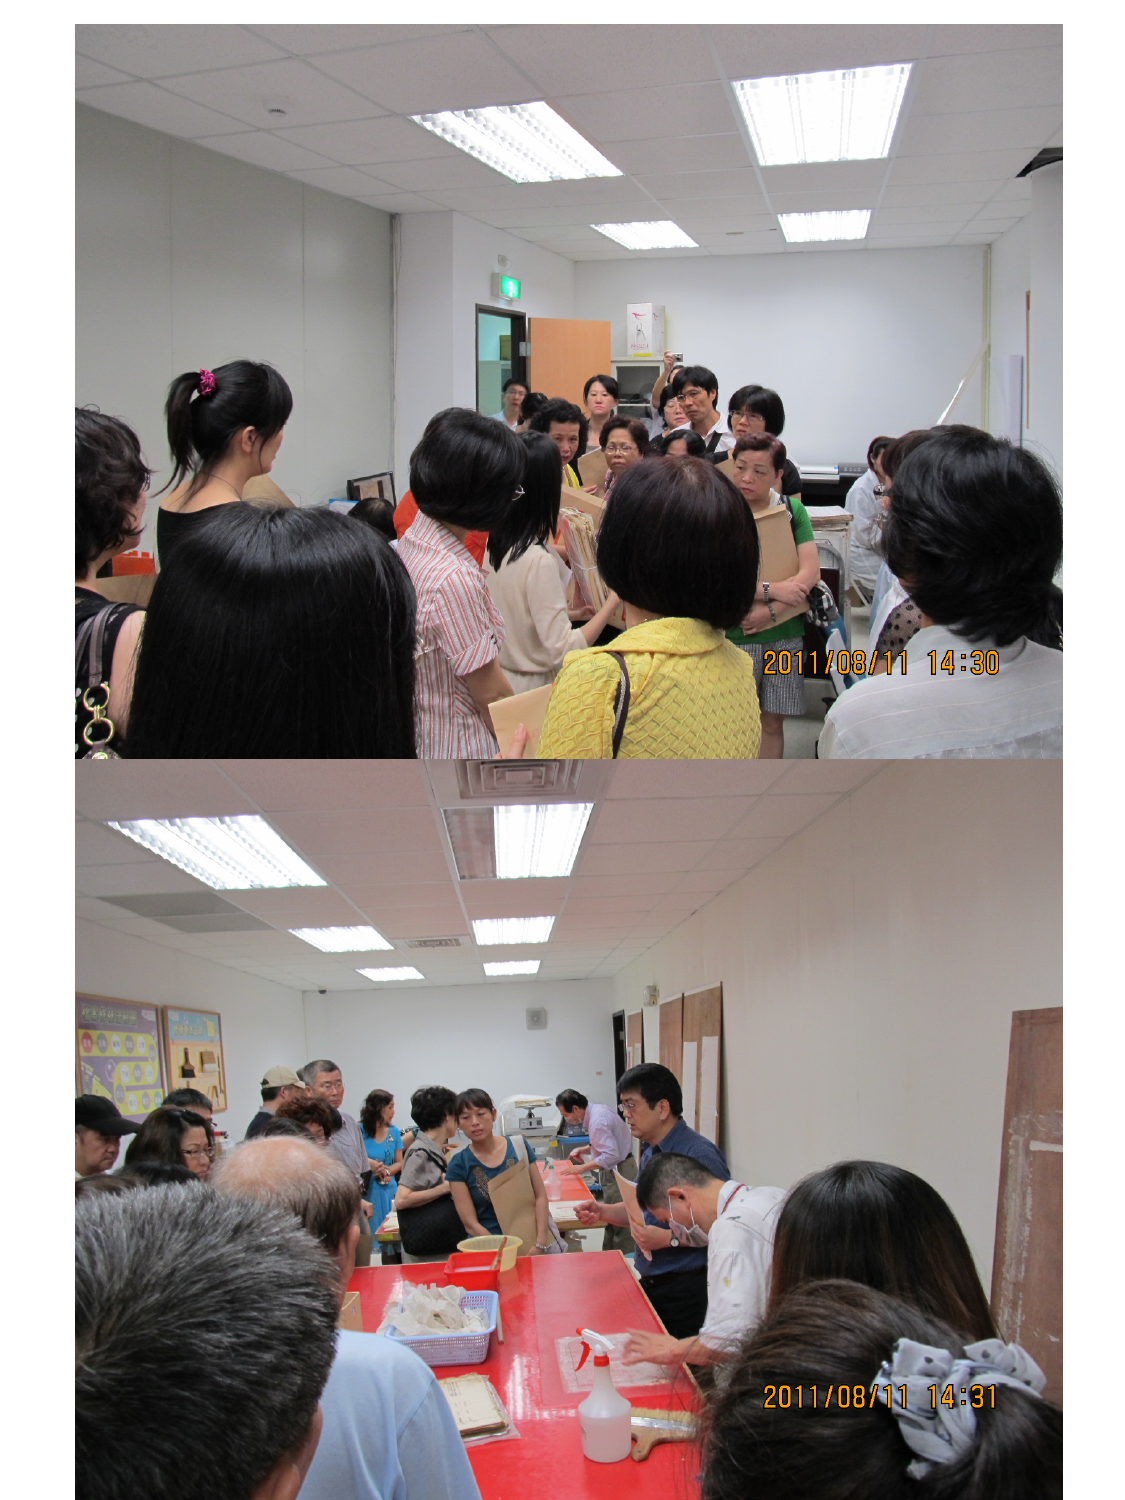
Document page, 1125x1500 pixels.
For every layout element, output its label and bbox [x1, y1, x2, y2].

picture [75, 24, 1063, 1500]
